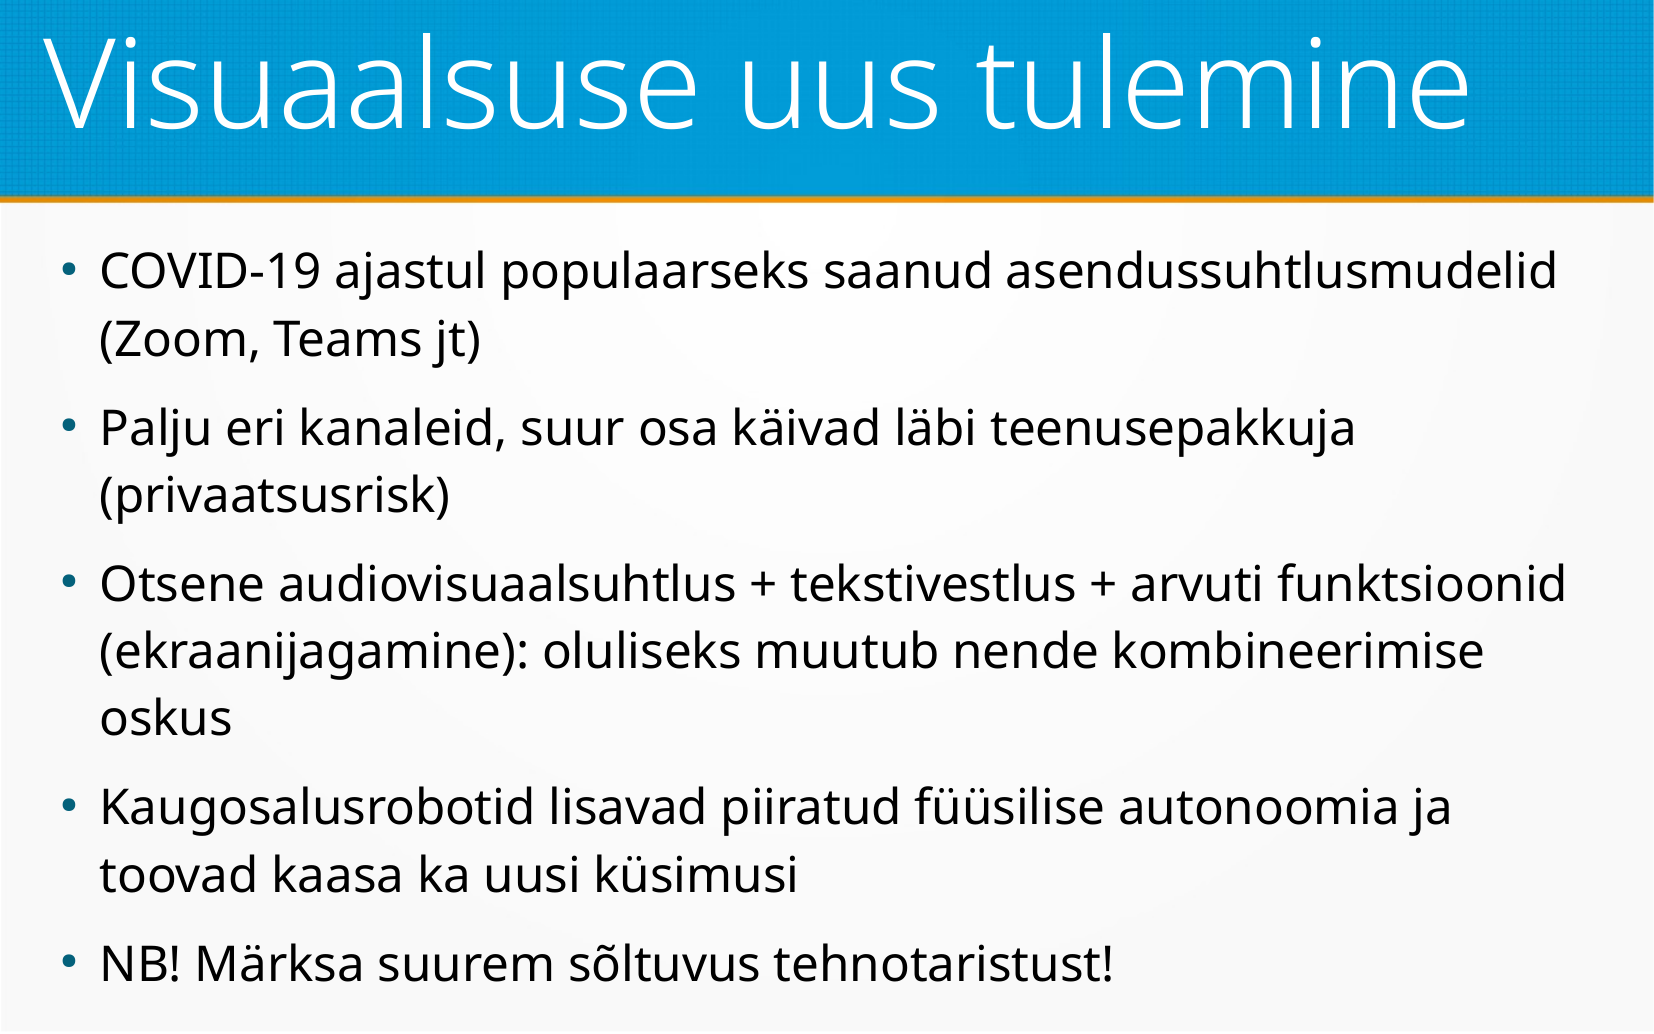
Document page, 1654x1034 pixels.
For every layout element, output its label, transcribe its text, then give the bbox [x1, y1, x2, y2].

picture [0, 195, 1654, 1034]
list COVID-19 ajastul populaarseks saanud asendussuhtlusmudelid (Zoom, Teams jt) Palju eri kanaleid, suur osa käivad läbi teenusepakkuja (privaatsusrisk) Otsene audiovisuaalsuhtlus + tekstivestlus + arvuti funktsioonid (ekraanijagamine): oluliseks muutub nende kombineerimise oskus Kaugosalusrobotid lisavad piiratud füüsilise autonoomia ja toovad kaasa ka uusi küsimusi NB! Märksa suurem sõltuvus tehnotaristust! [47, 236, 1607, 1002]
title Visuaalsuse uus tulemine [43, 0, 1619, 166]
